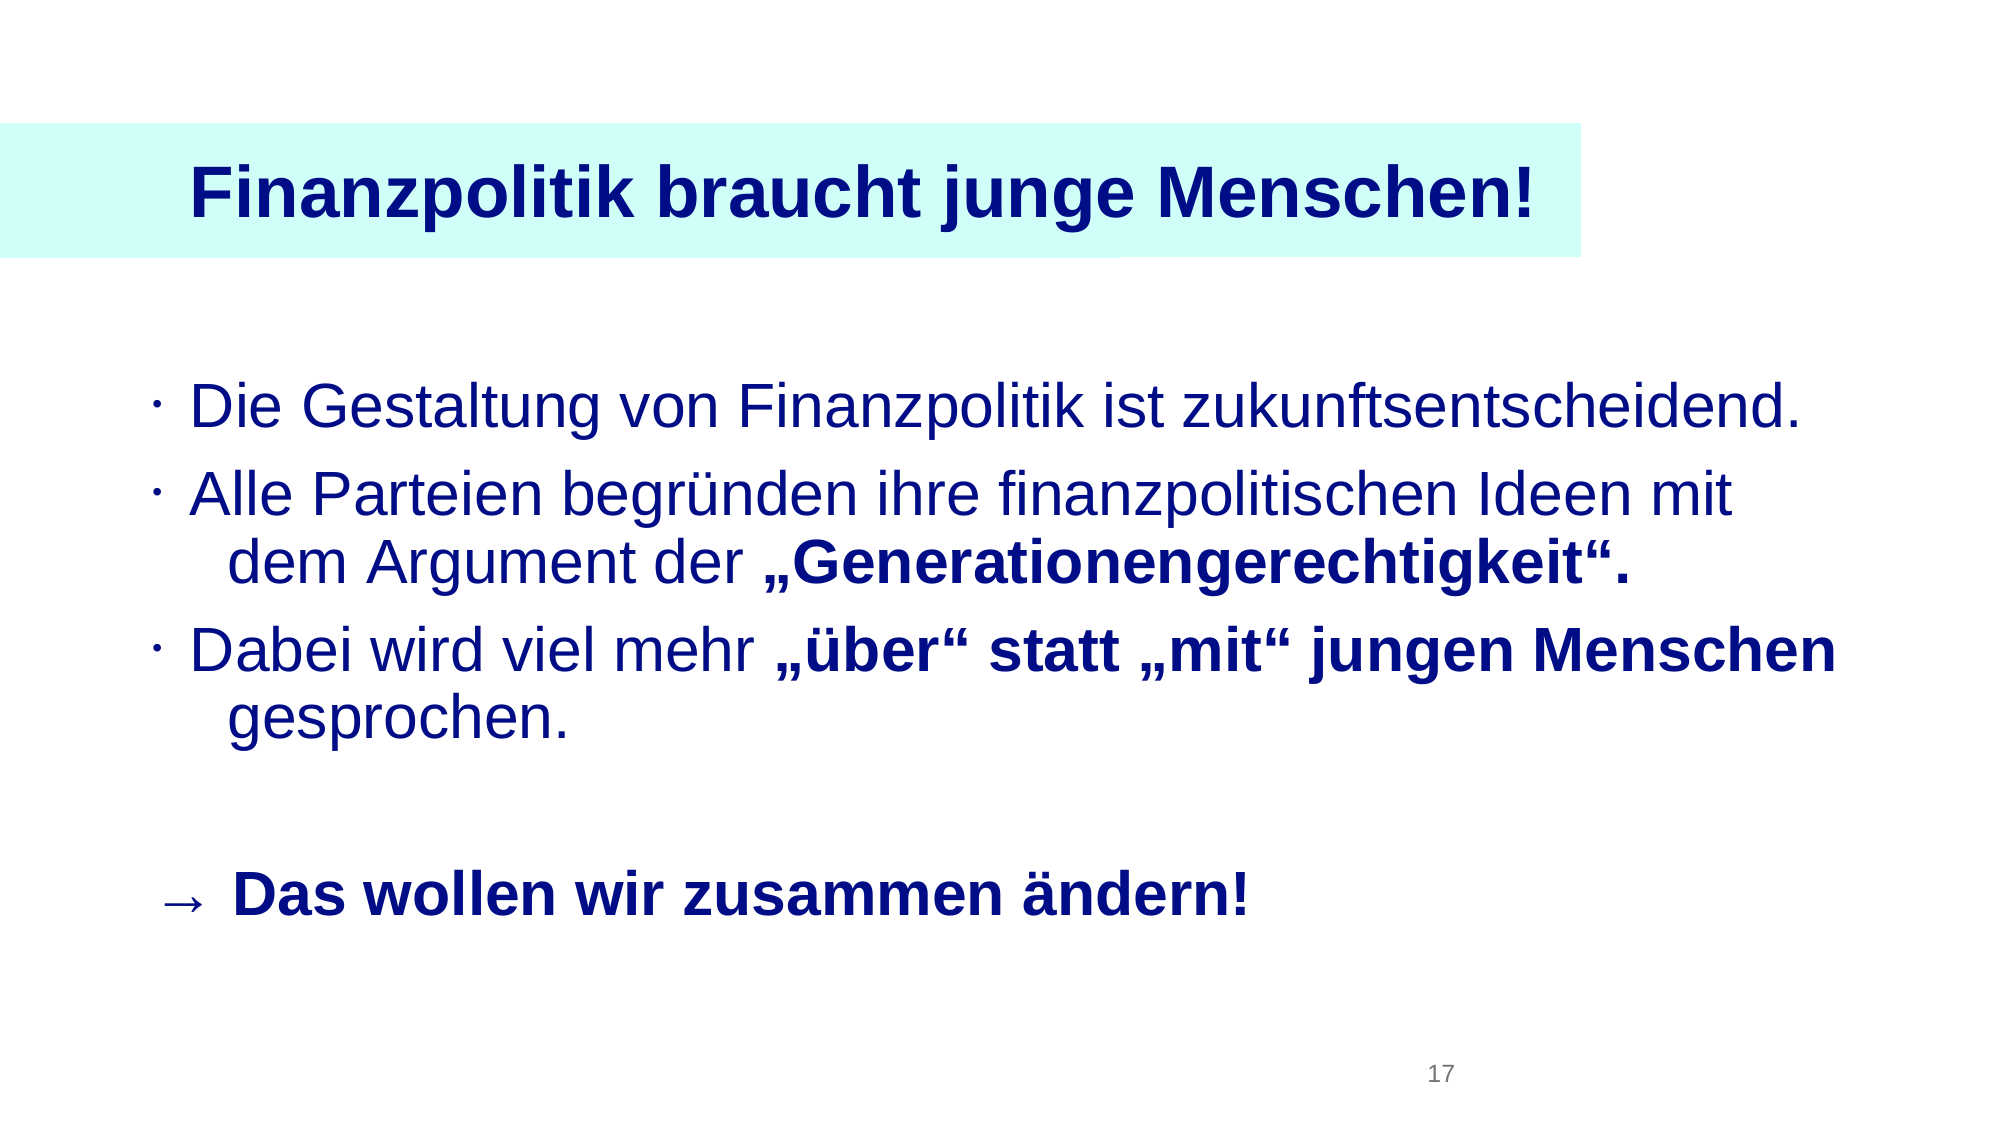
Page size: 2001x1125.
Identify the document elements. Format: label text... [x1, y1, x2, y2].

text_box [0, 123, 1581, 257]
list Finanzpolitik braucht junge Menschen! [137, 129, 2000, 258]
list Die Gestaltung von Finanzpolitik ist zukunftsentscheidend. Alle Parteien begründen ihre finanzpolitischen Ideen mit dem Argument der „Generationengerechtigkeit“. Dabei wird viel mehr „über“ statt „mit“ jungen Menschen gesprochen. → Das wollen wir zusammen ändern! [137, 365, 1863, 1080]
